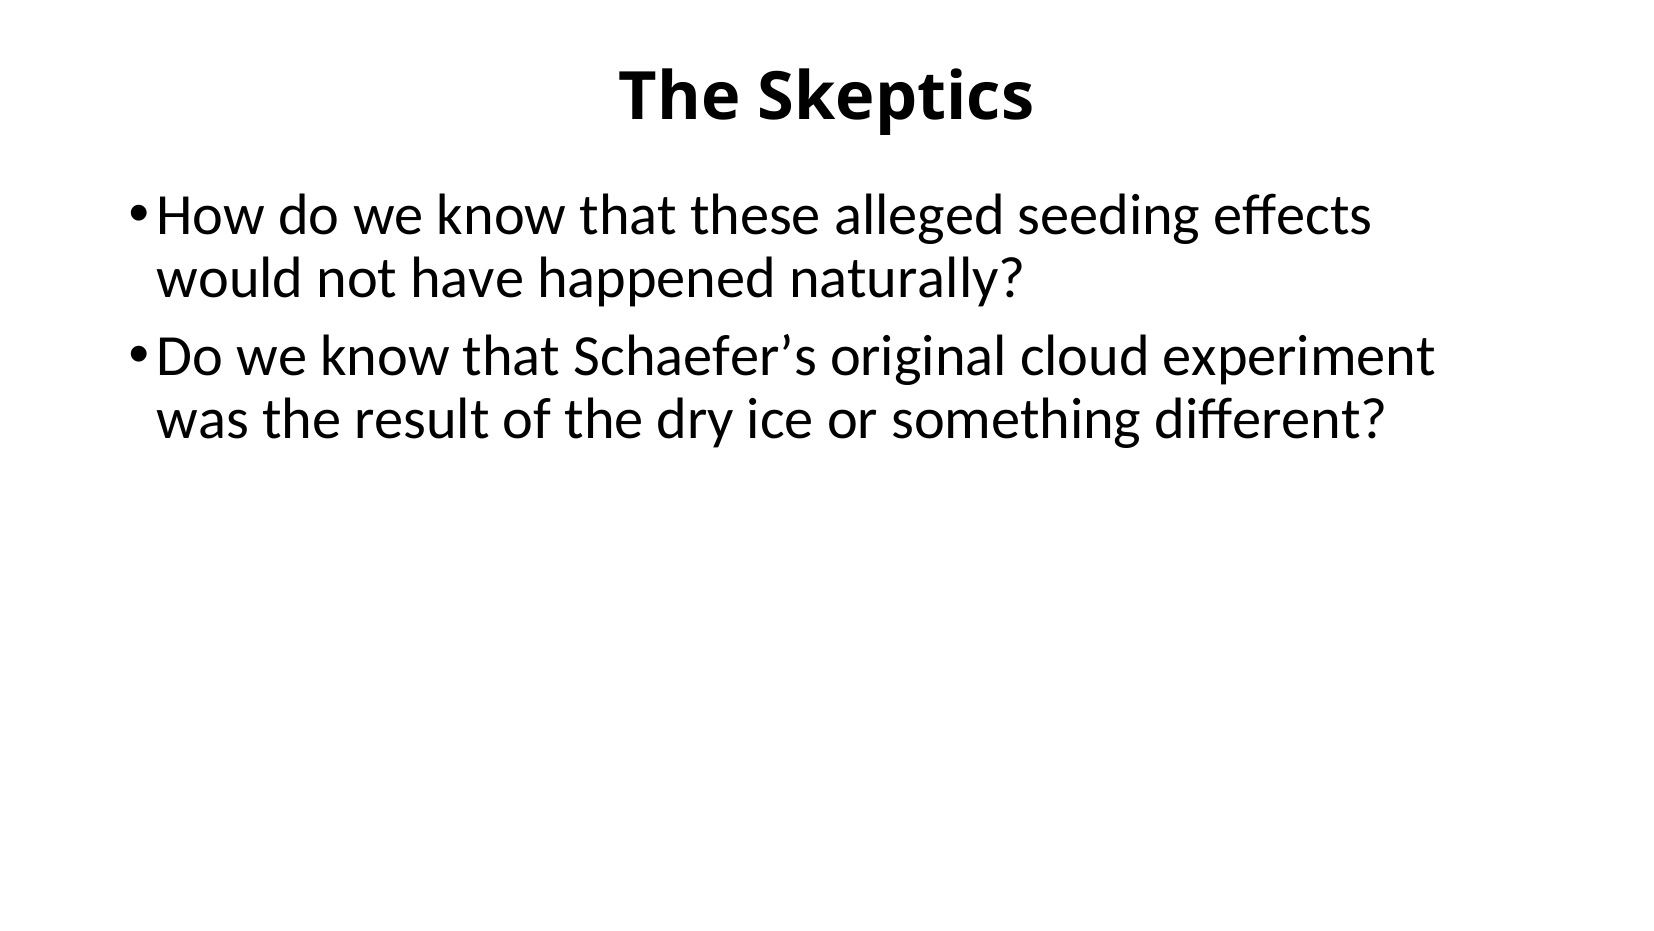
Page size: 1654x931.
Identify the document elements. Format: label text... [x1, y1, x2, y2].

title The Skeptics [113, 8, 1540, 176]
list How do we know that these alleged seeding effects would not have happened naturally? Do we know that Schaefer’s original cloud experiment was the result of the dry ice or something different? [113, 176, 1540, 767]
